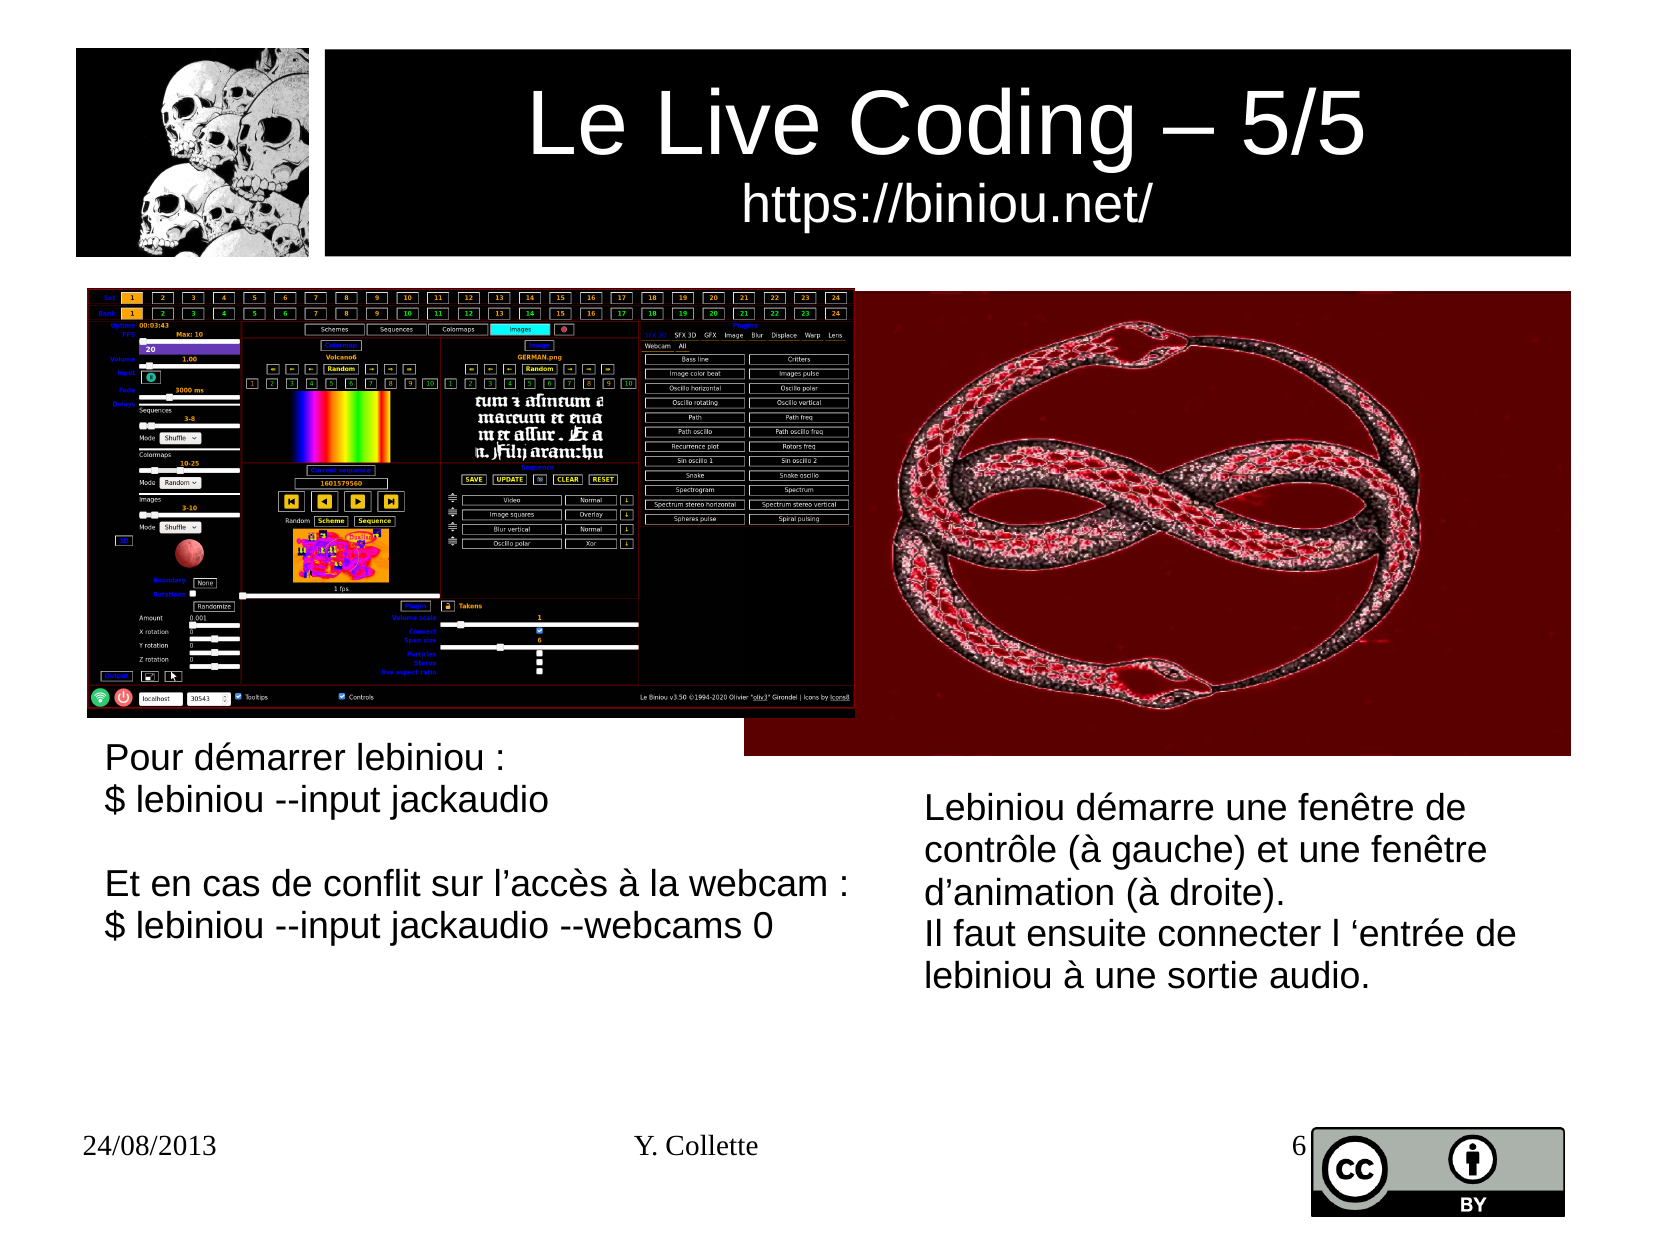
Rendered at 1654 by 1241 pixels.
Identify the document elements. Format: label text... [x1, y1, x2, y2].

picture [87, 288, 1571, 756]
text_box Lebiniou démarre une fenêtre de contrôle (à gauche) et une fenêtre d’animation (à droite). Il faut ensuite connecter l ‘entrée de lebiniou à une sortie audio. [909, 779, 1560, 1005]
text_box Pour démarrer lebiniou : $ lebiniou --input jackaudio Et en cas de conflit sur l’accès à la webcam : $ lebiniou --input jackaudio --webcams 0 [89, 729, 870, 966]
picture [76, 48, 309, 257]
picture [1311, 1127, 1565, 1217]
title Le Live Coding – 5/5 https://biniou.net/ [324, 49, 1571, 257]
